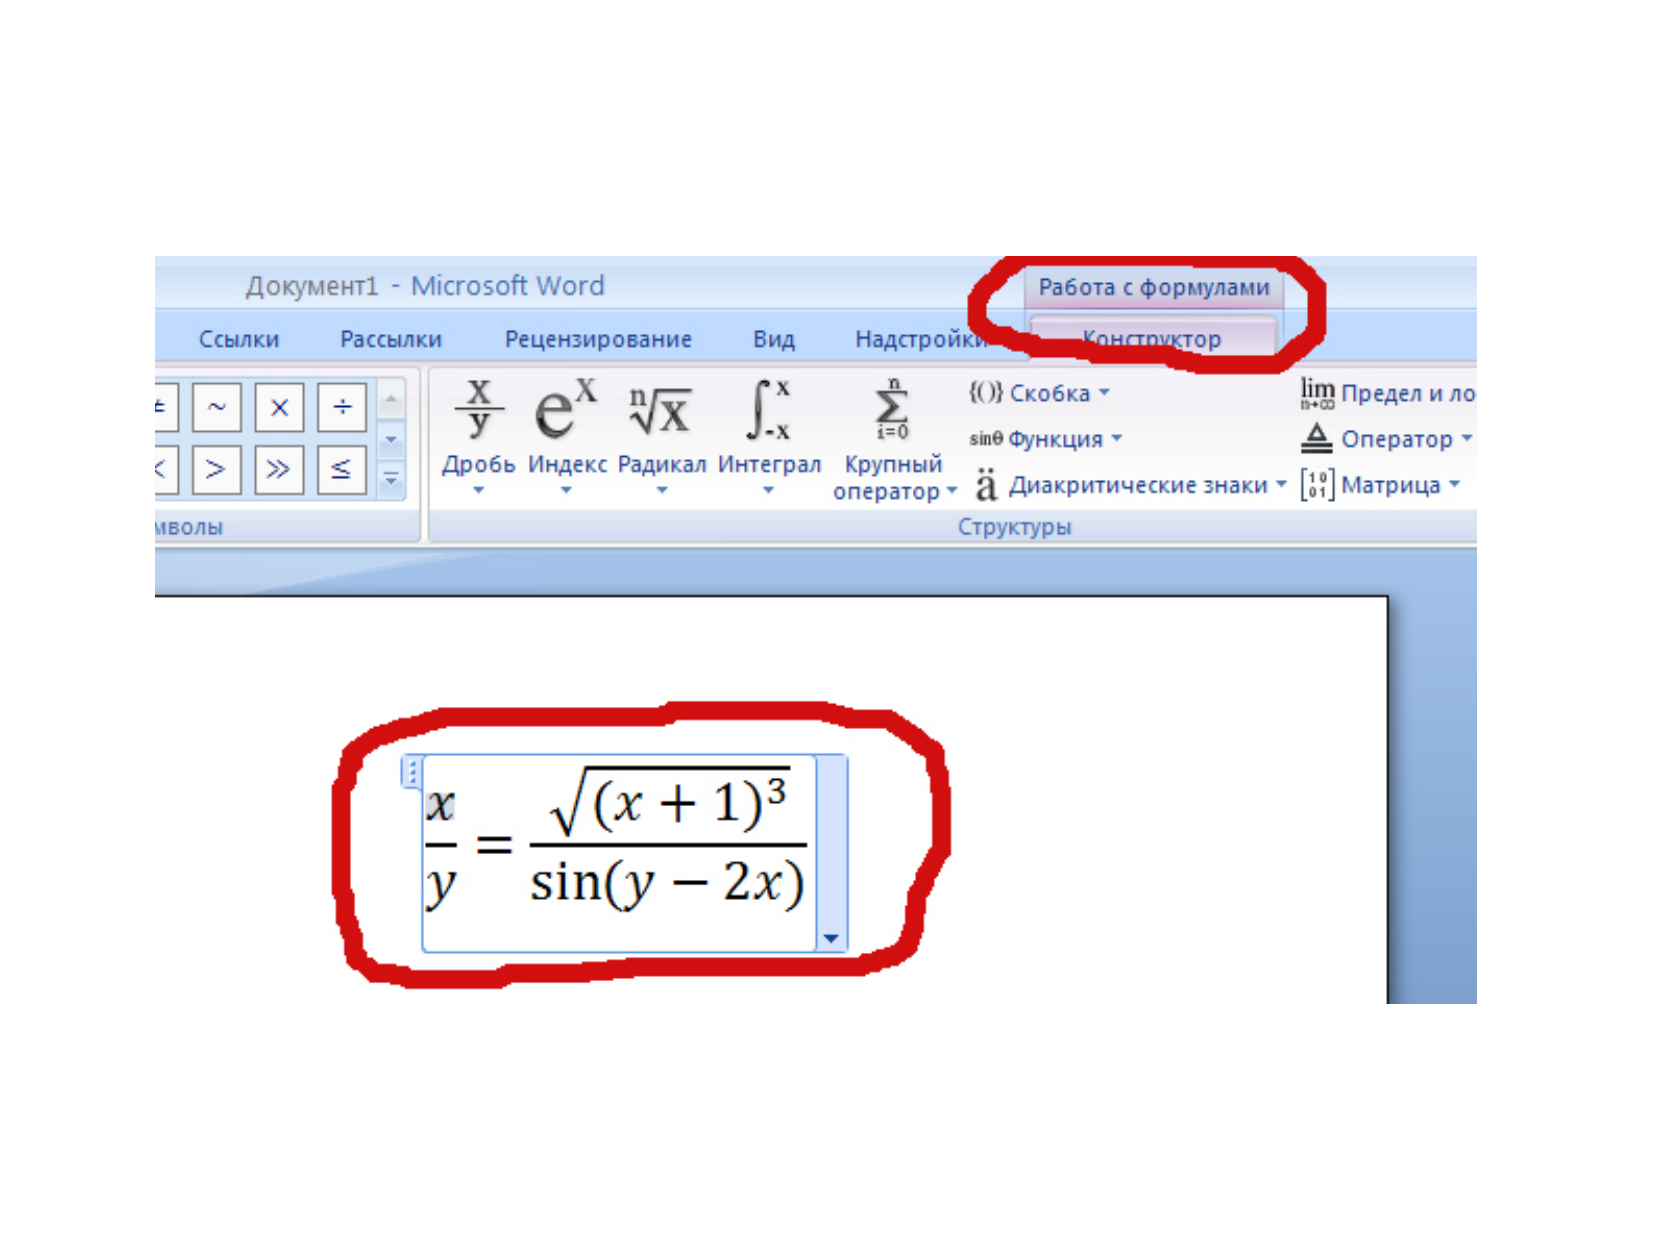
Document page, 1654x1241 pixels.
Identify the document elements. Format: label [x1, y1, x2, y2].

picture [155, 256, 1477, 1004]
